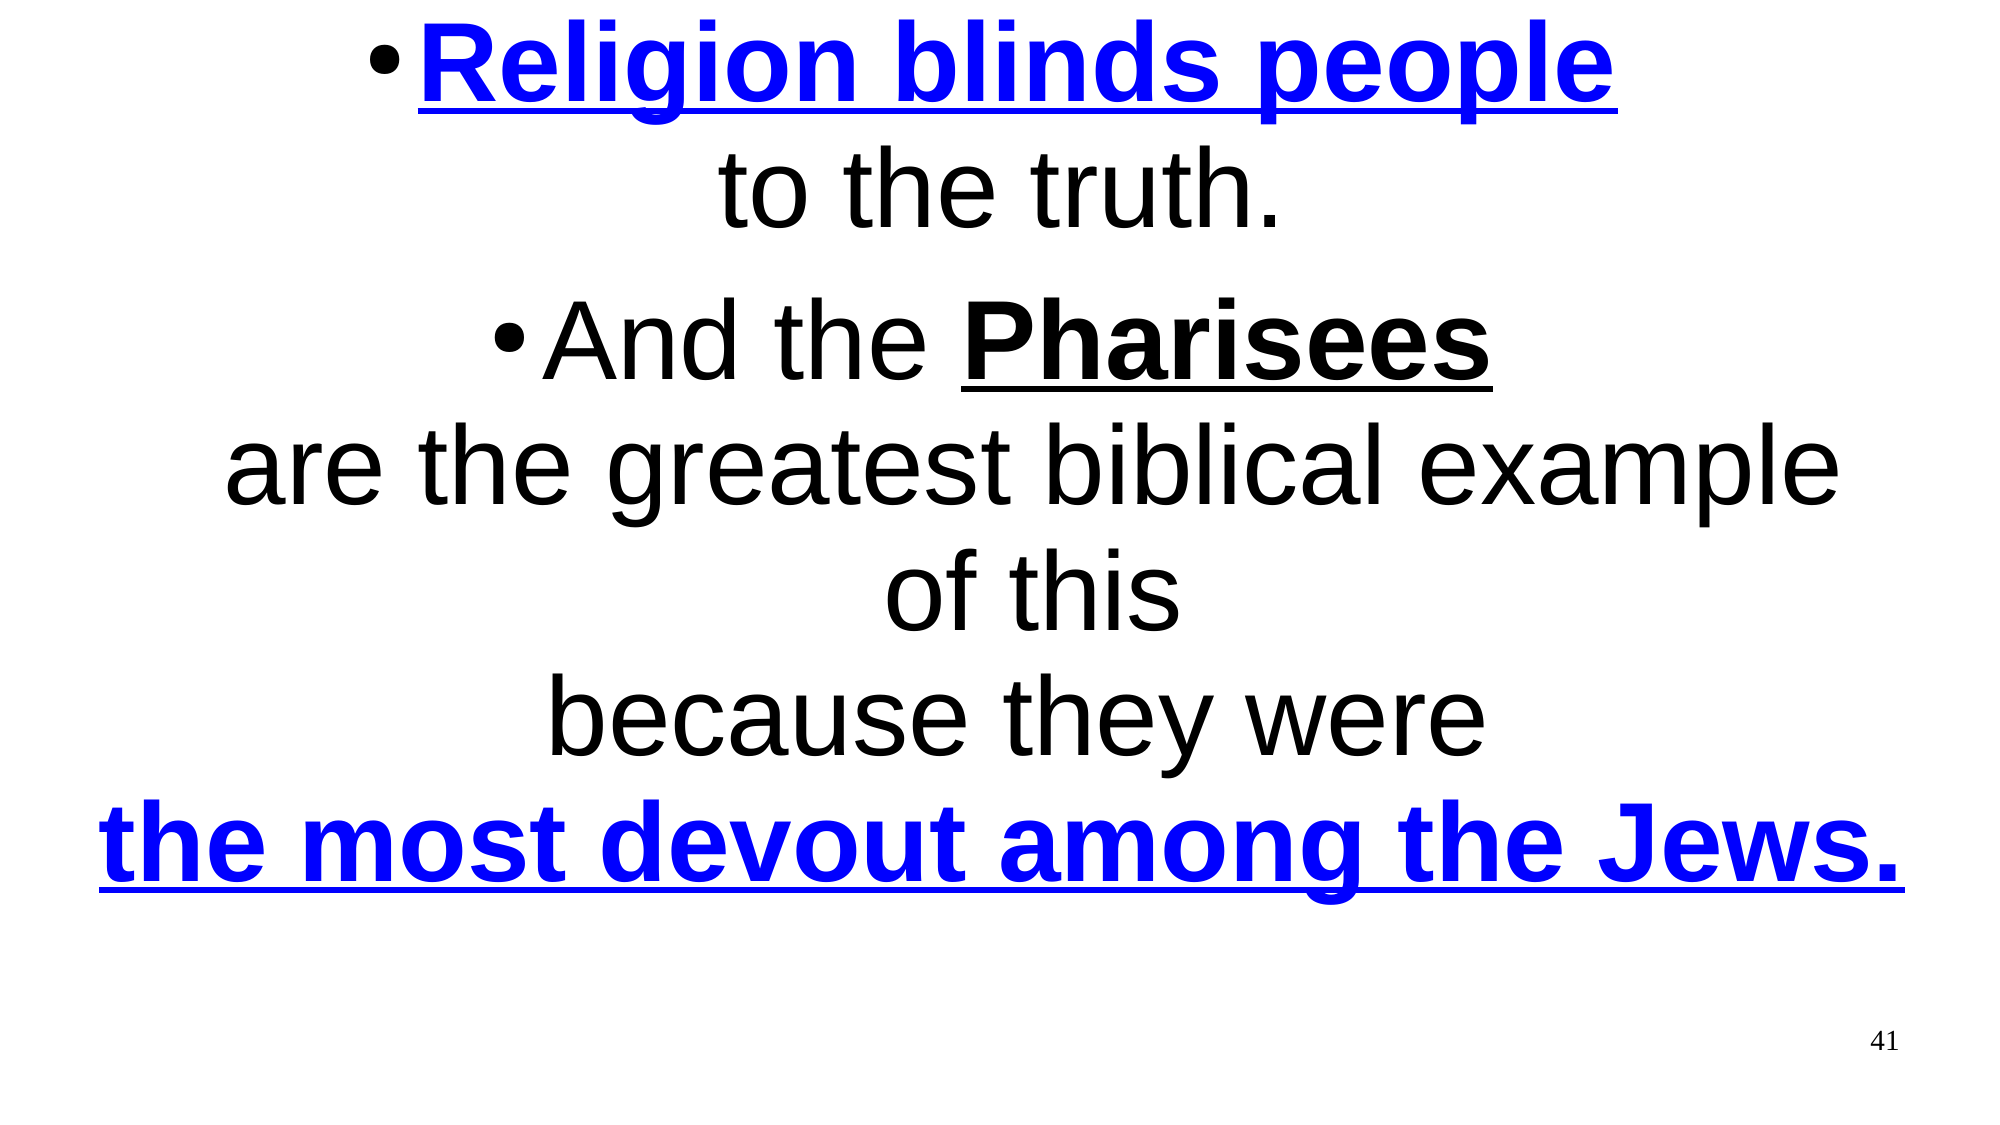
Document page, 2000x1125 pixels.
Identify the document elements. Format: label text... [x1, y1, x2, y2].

list Religion blinds people to the truth. And the Pharisees are the greatest biblical example of this because they were the most devout among the Jews. [0, 0, 1996, 1123]
